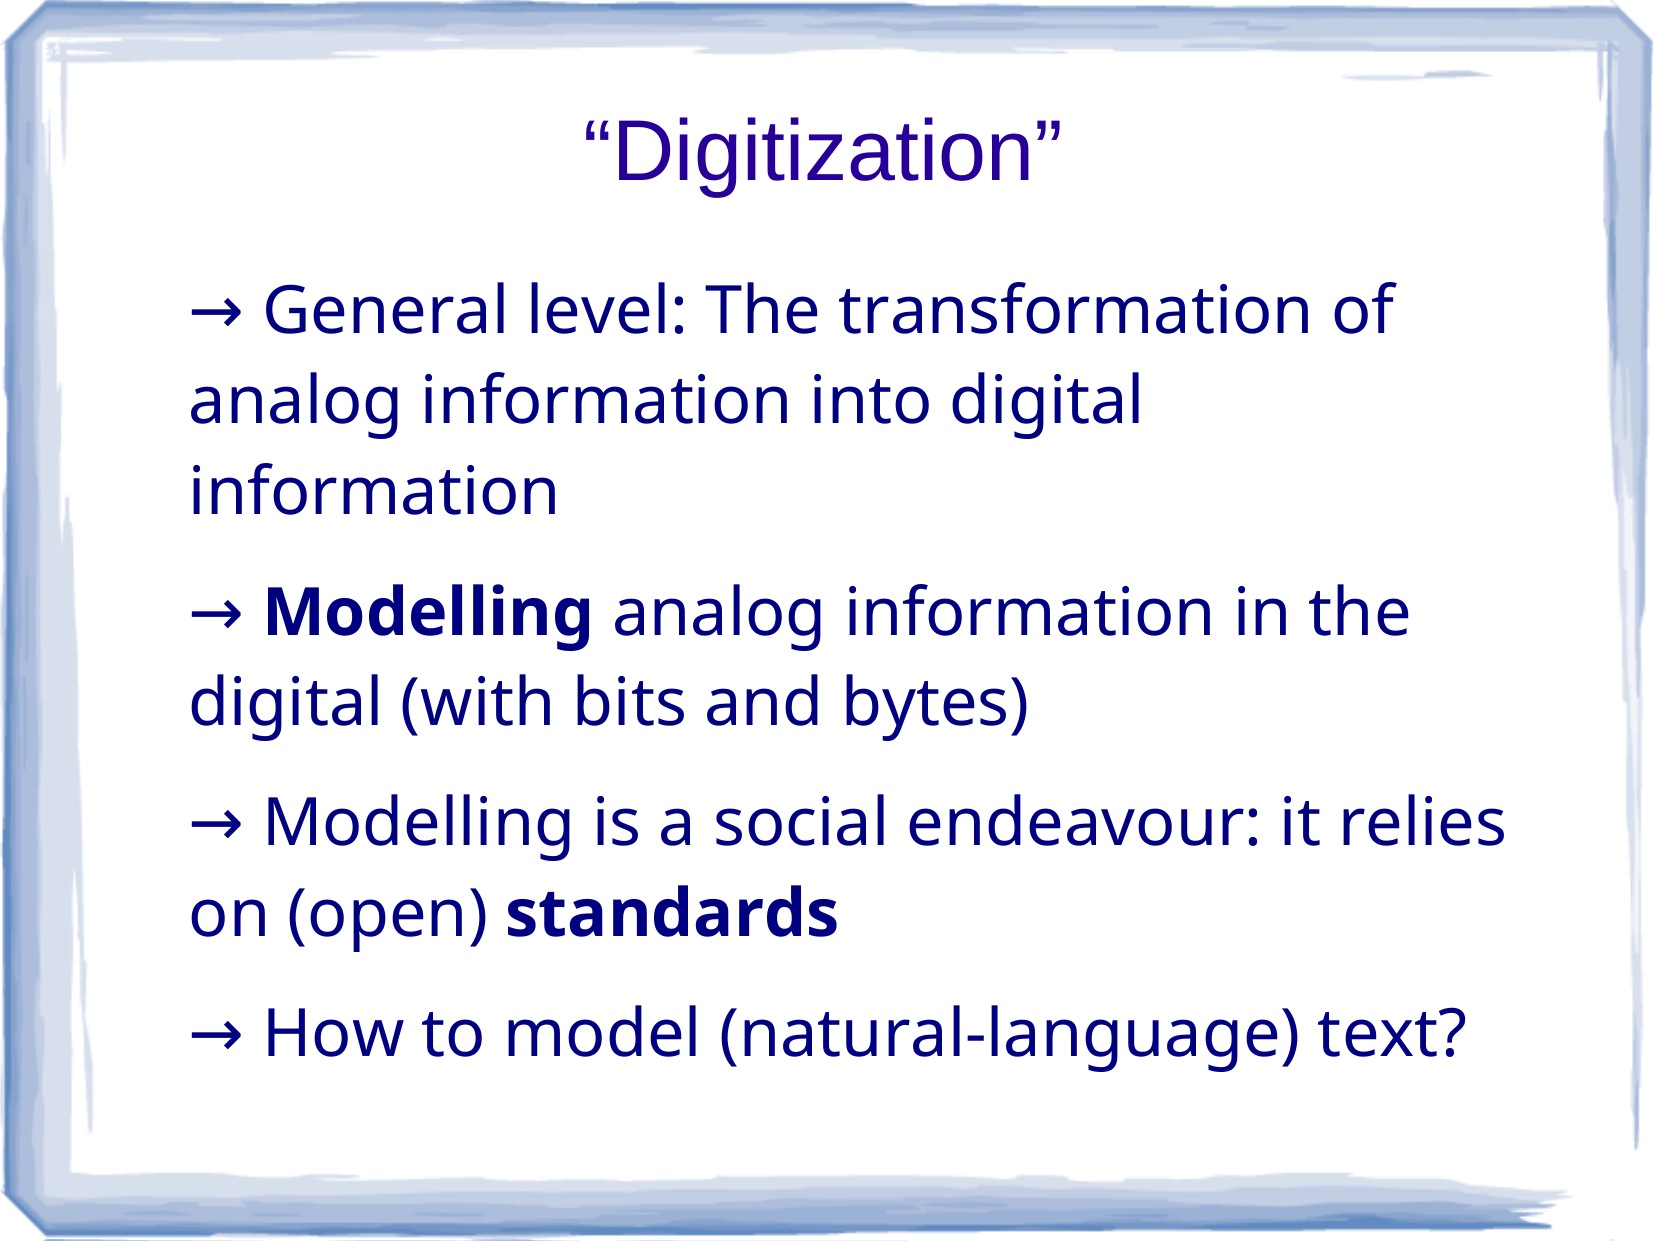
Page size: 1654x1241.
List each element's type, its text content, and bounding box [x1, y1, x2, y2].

list → General level: The transformation of analog information into digital information → Modelling analog information in the digital (with bits and bytes) → Modelling is a social endeavour: it relies on (open) standards → How to model (natural-language) text? [118, 261, 1530, 1094]
picture [0, 0, 1654, 1241]
title “Digitization” [118, 47, 1530, 255]
